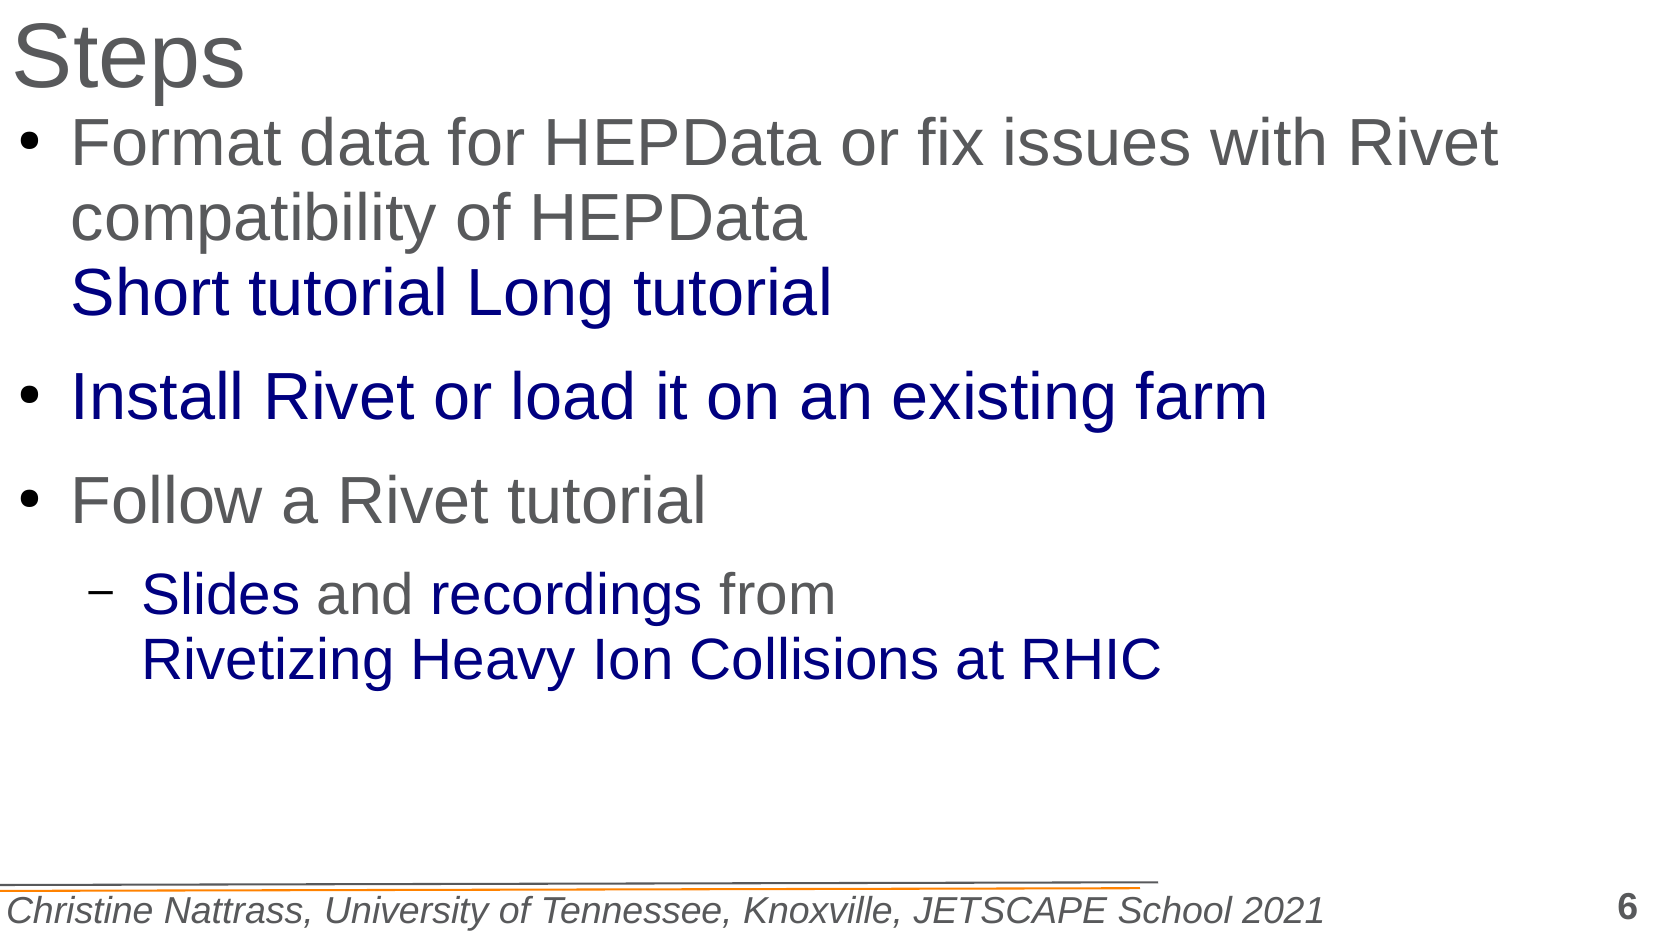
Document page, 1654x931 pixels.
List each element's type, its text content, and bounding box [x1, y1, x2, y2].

title Steps [11, 3, 1636, 105]
list Format data for HEPData or fix issues with Rivet compatibility of HEPData Short tutorial Long tutorial Install Rivet or load it on an existing farm Follow a Rivet tutorial Slides and recordings from Rivetizing Heavy Ion Collisions at RHIC [0, 105, 1636, 883]
